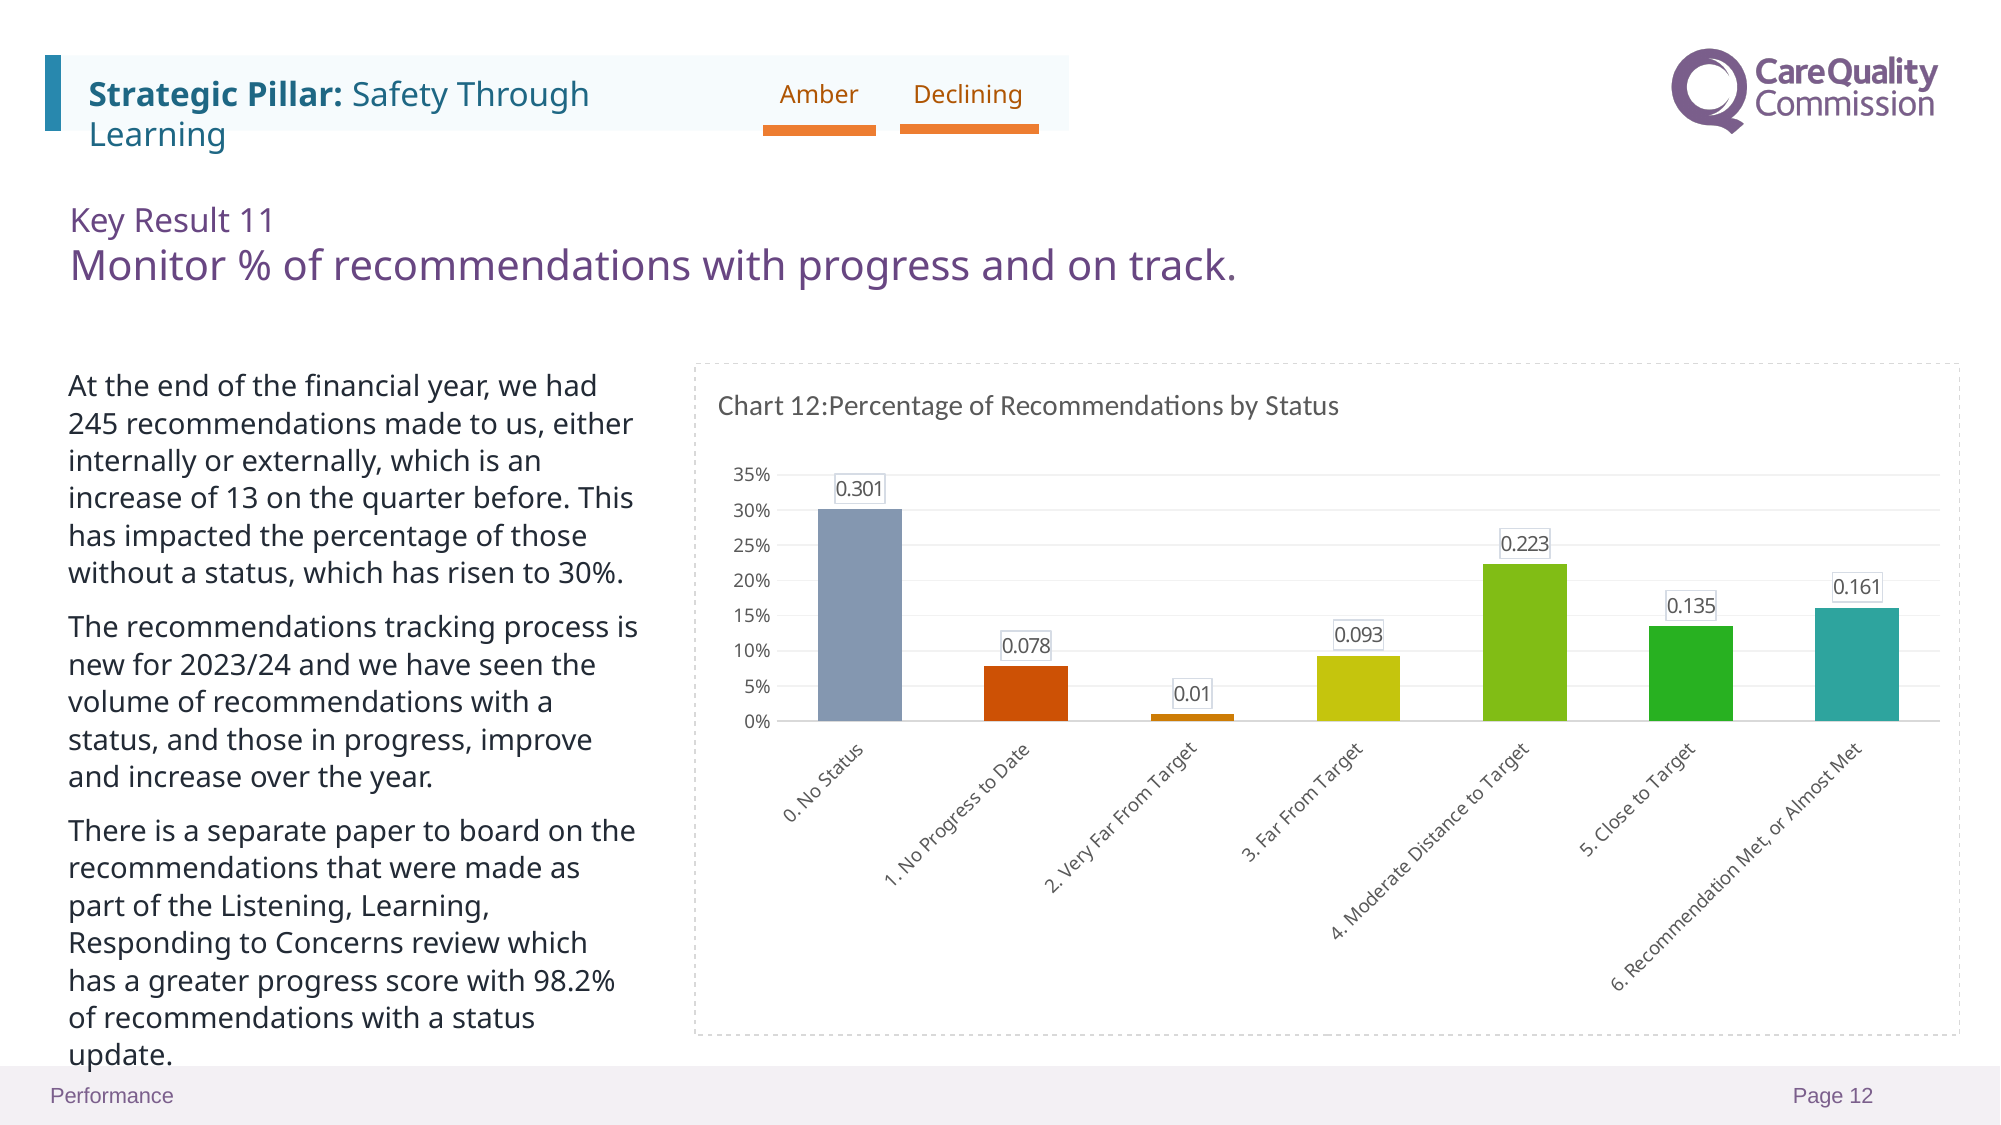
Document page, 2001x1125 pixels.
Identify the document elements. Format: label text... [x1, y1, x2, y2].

text_box [45, 55, 1069, 136]
text_box Declining [877, 70, 1060, 116]
chart [694, 362, 1961, 1036]
picture [1671, 48, 1939, 134]
text_box At the end of the financial year, we had 245 recommendations made to us, either internally or externally, which is an increase of 13 on the quarter before. This has impacted the percentage of those without a status, which has risen to 30%. The recommendations tracking process is new for 2023/24 and we have seen the volume of recommendations with a status, and those in progress, improve and increase over the year. There is a separate paper to board on the recommendations that were made as part of the Listening, Learning, Responding to Concerns review which has a greater progress score with 98.2% of recommendations with a status update. [53, 357, 655, 1036]
text_box Page 12 [1777, 1073, 1961, 1117]
text_box Performance [35, 1073, 218, 1117]
title Key Result 11 Monitor % of recommendations with progress and on track. [54, 191, 1325, 298]
text_box Strategic Pillar: Safety Through Learning [73, 65, 722, 122]
text_box Amber [745, 70, 877, 116]
text_box [0, 1066, 2000, 1125]
